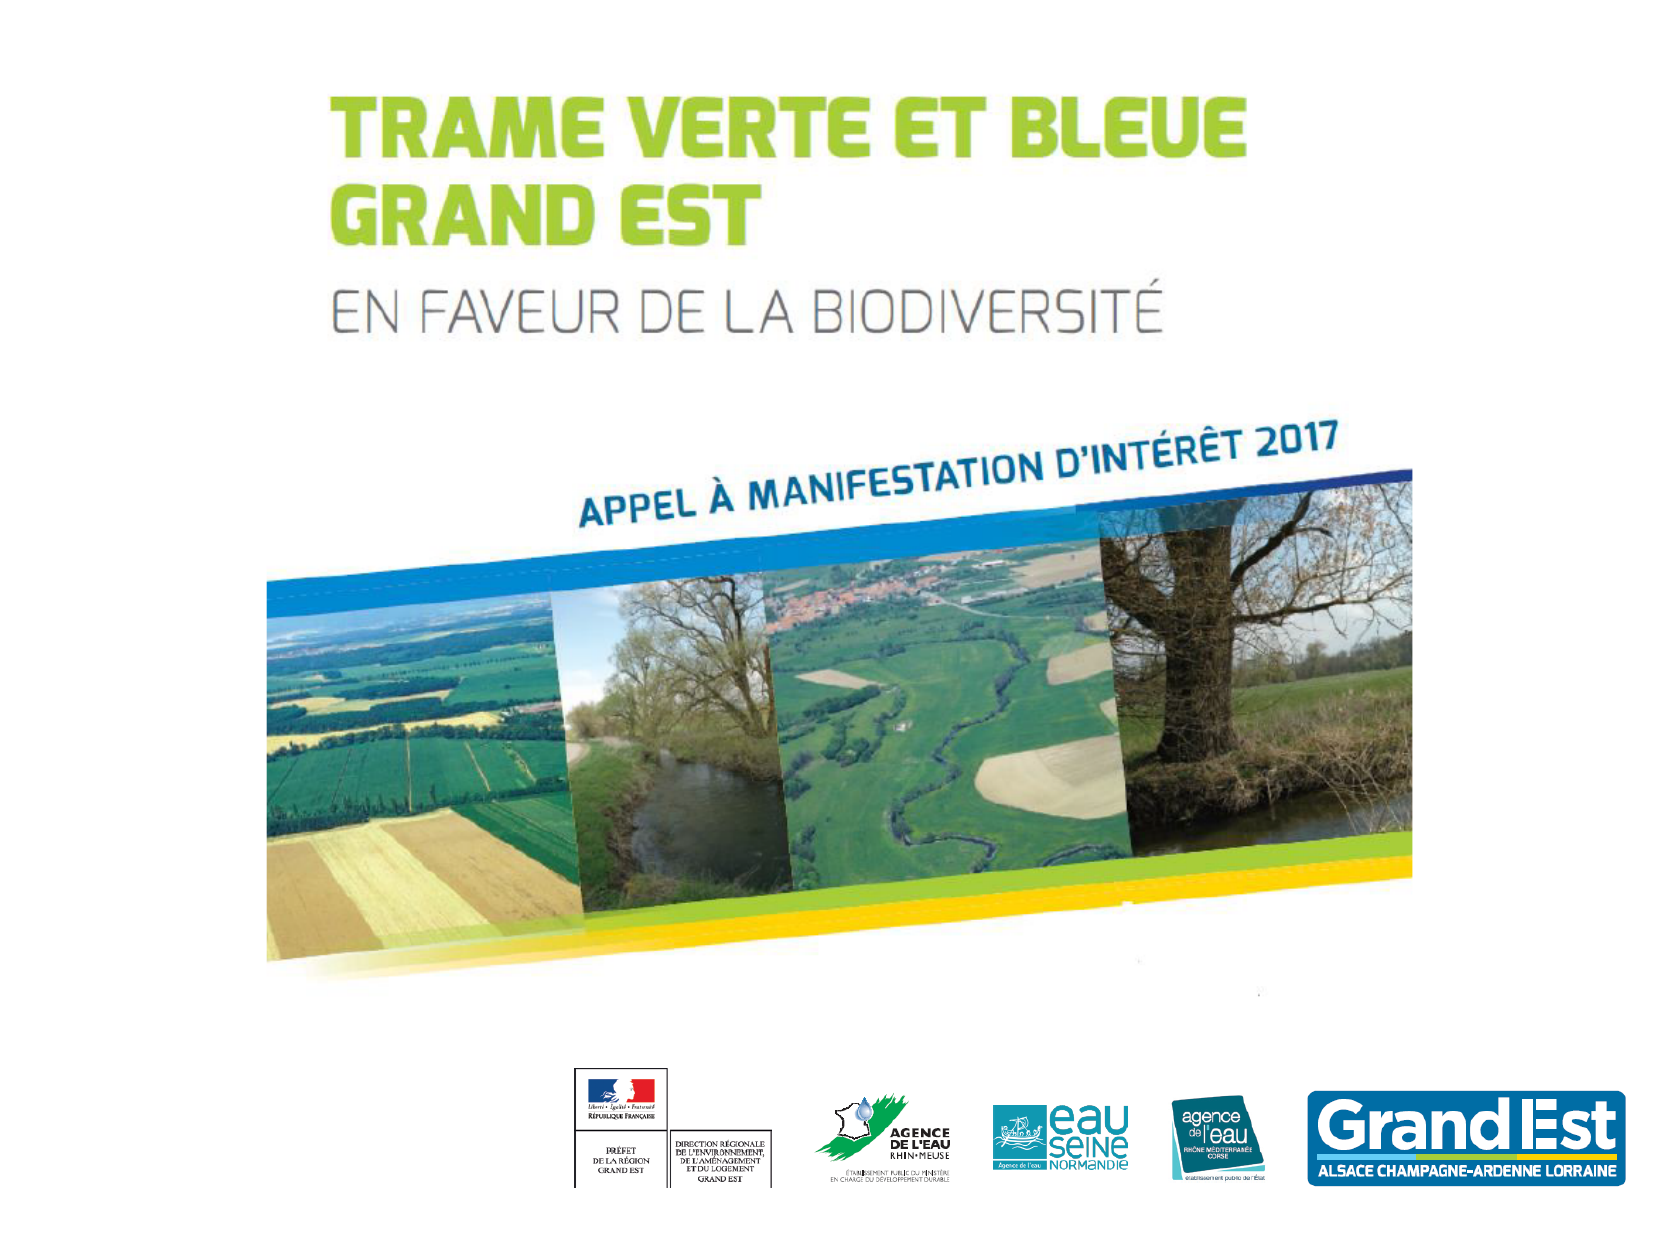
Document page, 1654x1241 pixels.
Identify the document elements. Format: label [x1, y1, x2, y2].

picture [214, 70, 1453, 1004]
picture [549, 1039, 1642, 1217]
